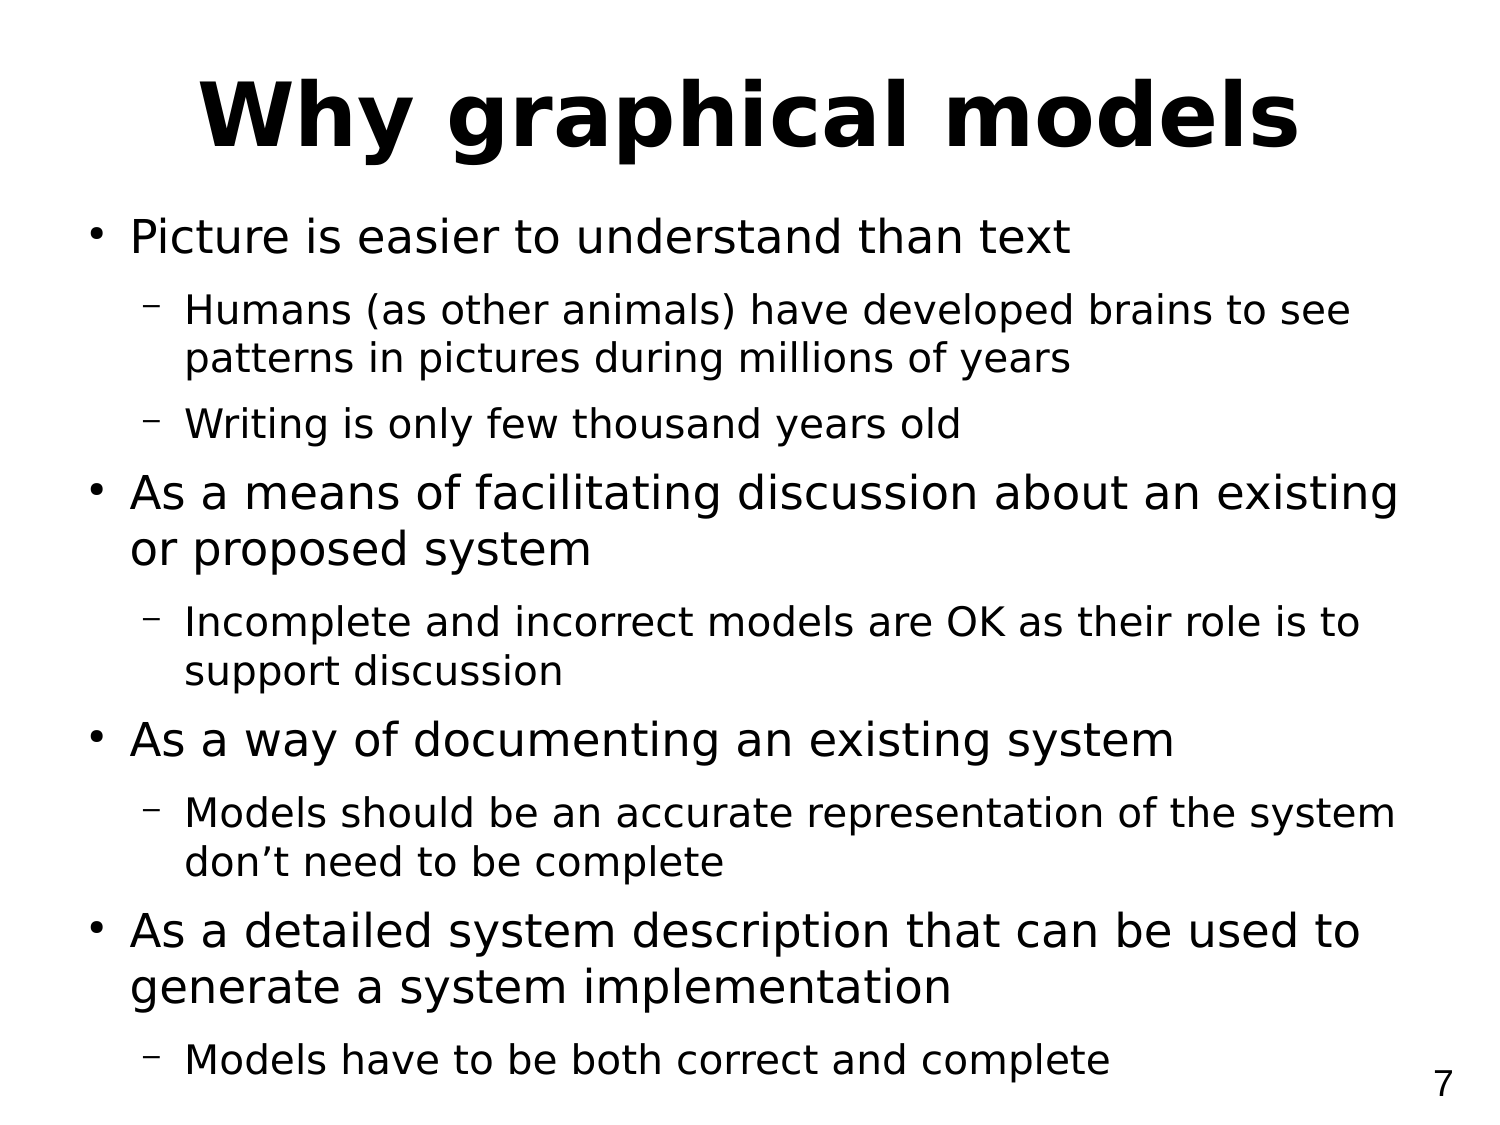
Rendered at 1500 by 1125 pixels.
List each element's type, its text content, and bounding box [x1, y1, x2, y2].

title Why graphical models [75, 44, 1425, 177]
list Picture is easier to understand than text Humans (as other animals) have developed brains to see patterns in pictures during millions of years Writing is only few thousand years old As a means of facilitating discussion about an existing or proposed system Incomplete and incorrect models are OK as their role is to support discussion As a way of documenting an existing system Models should be an accurate representation of the system don’t need to be complete As a detailed system description that can be used to generate a system implementation Models have to be both correct and complete [75, 206, 1425, 1093]
